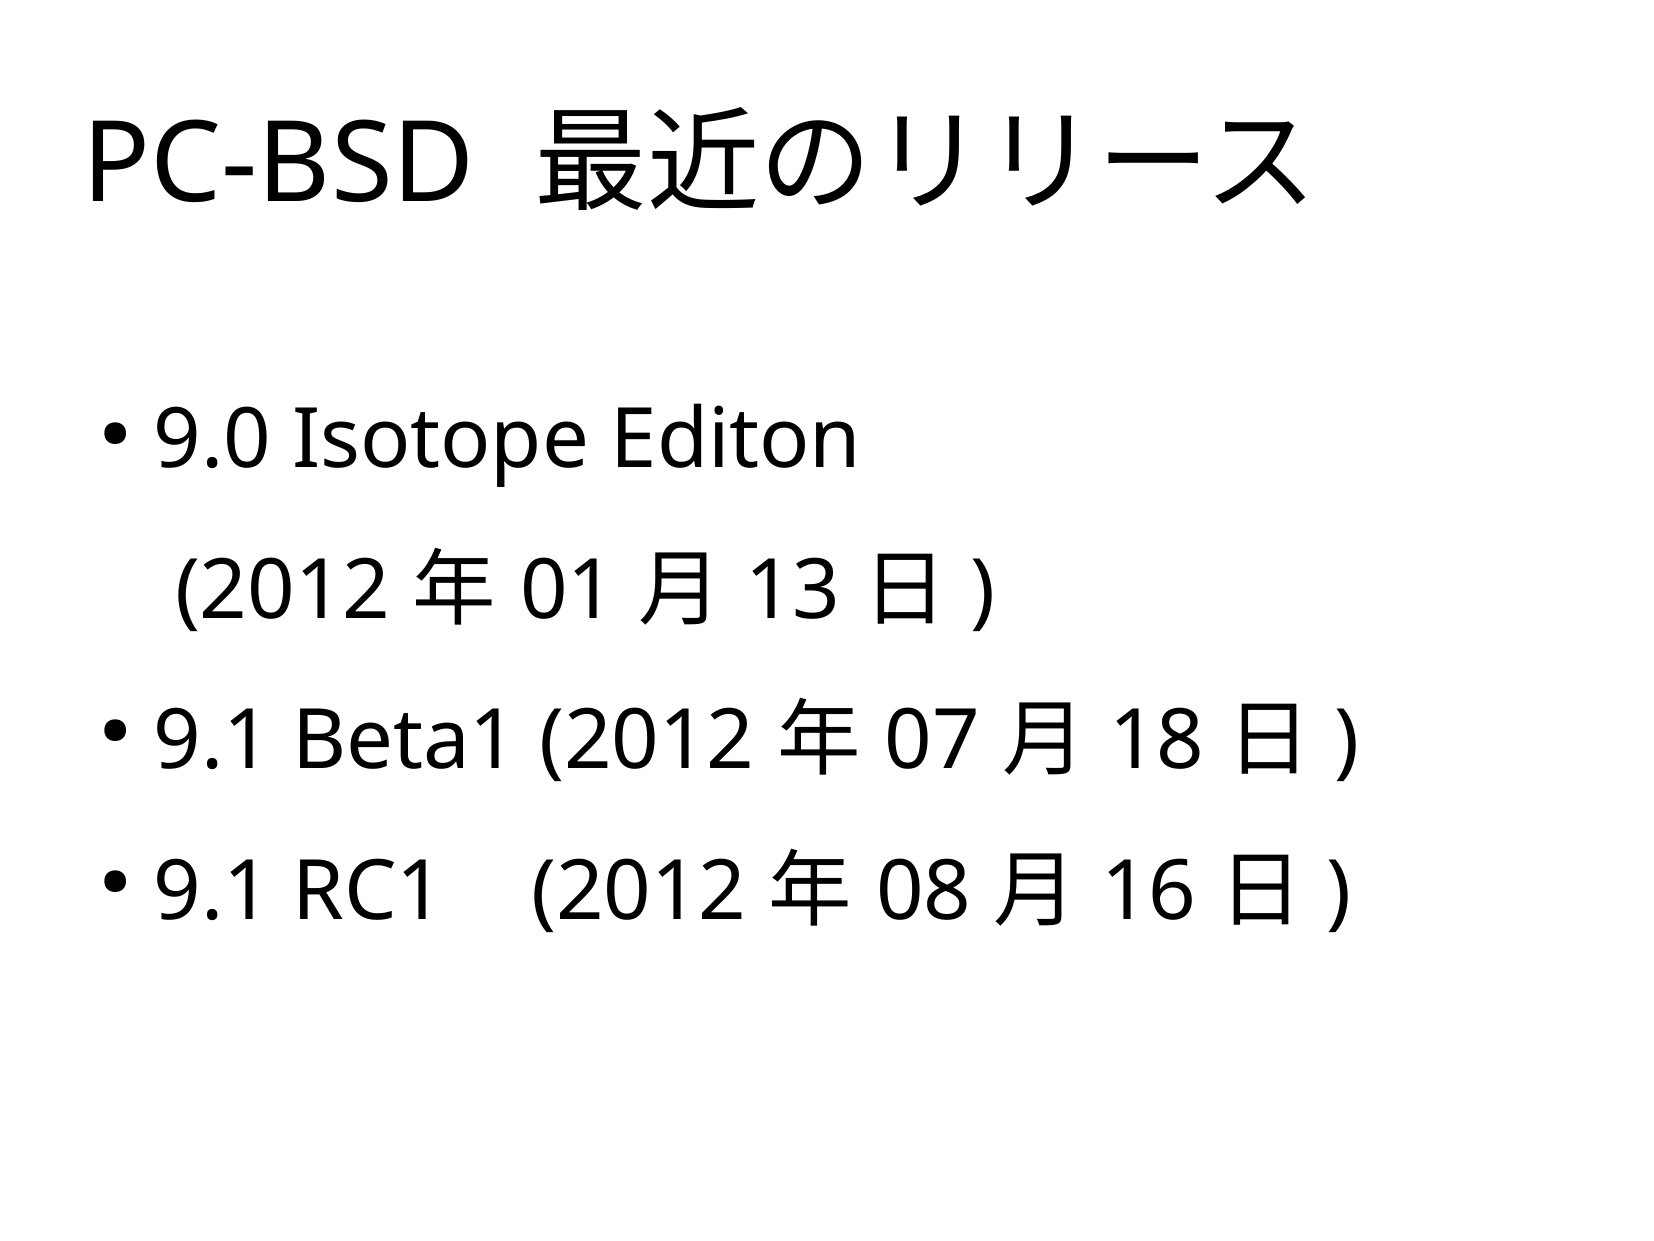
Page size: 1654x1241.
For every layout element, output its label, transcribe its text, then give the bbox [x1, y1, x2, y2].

title PC-BSD 最近のリリース [82, 49, 1571, 257]
list 9.0 Isotope Editon (2012年01月13日) 9.1 Beta1 (2012年07月18日) 9.1 RC1 (2012年08月16日) [82, 378, 1571, 906]
